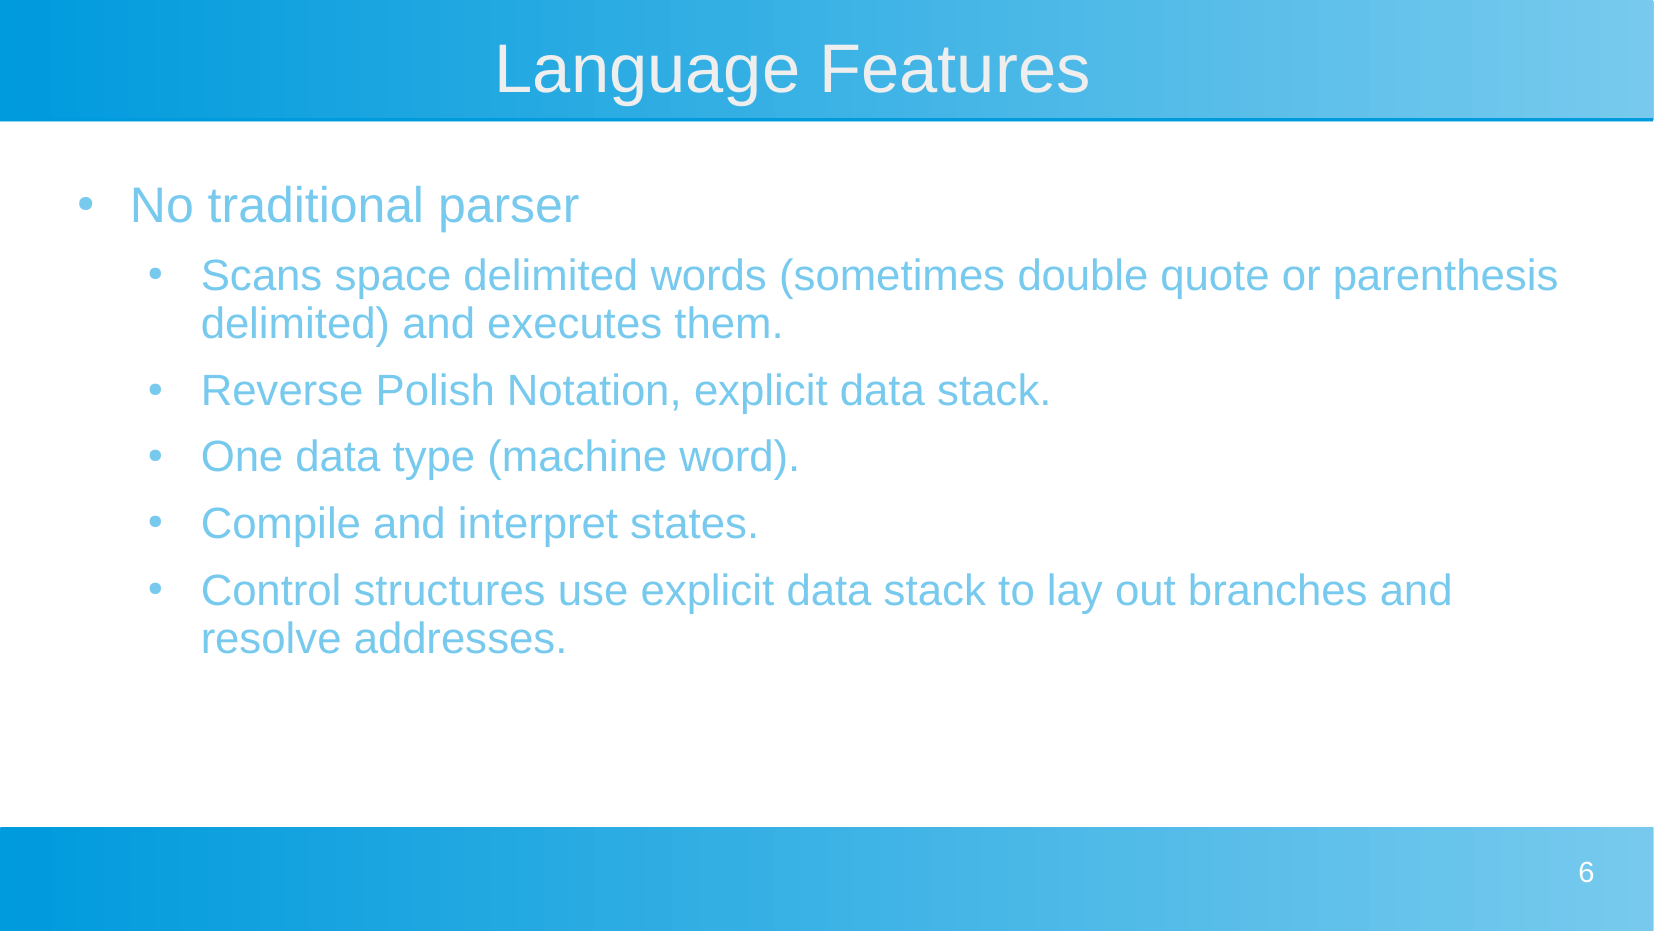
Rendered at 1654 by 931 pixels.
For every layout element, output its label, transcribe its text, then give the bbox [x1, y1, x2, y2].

list No traditional parser Scans space delimited words (sometimes double quote or parenthesis delimited) and executes them. Reverse Polish Notation, explicit data stack. One data type (machine word). Compile and interpret states. Control structures use explicit data stack to lay out branches and resolve addresses. [59, 177, 1595, 768]
title Language Features [59, 29, 1595, 108]
